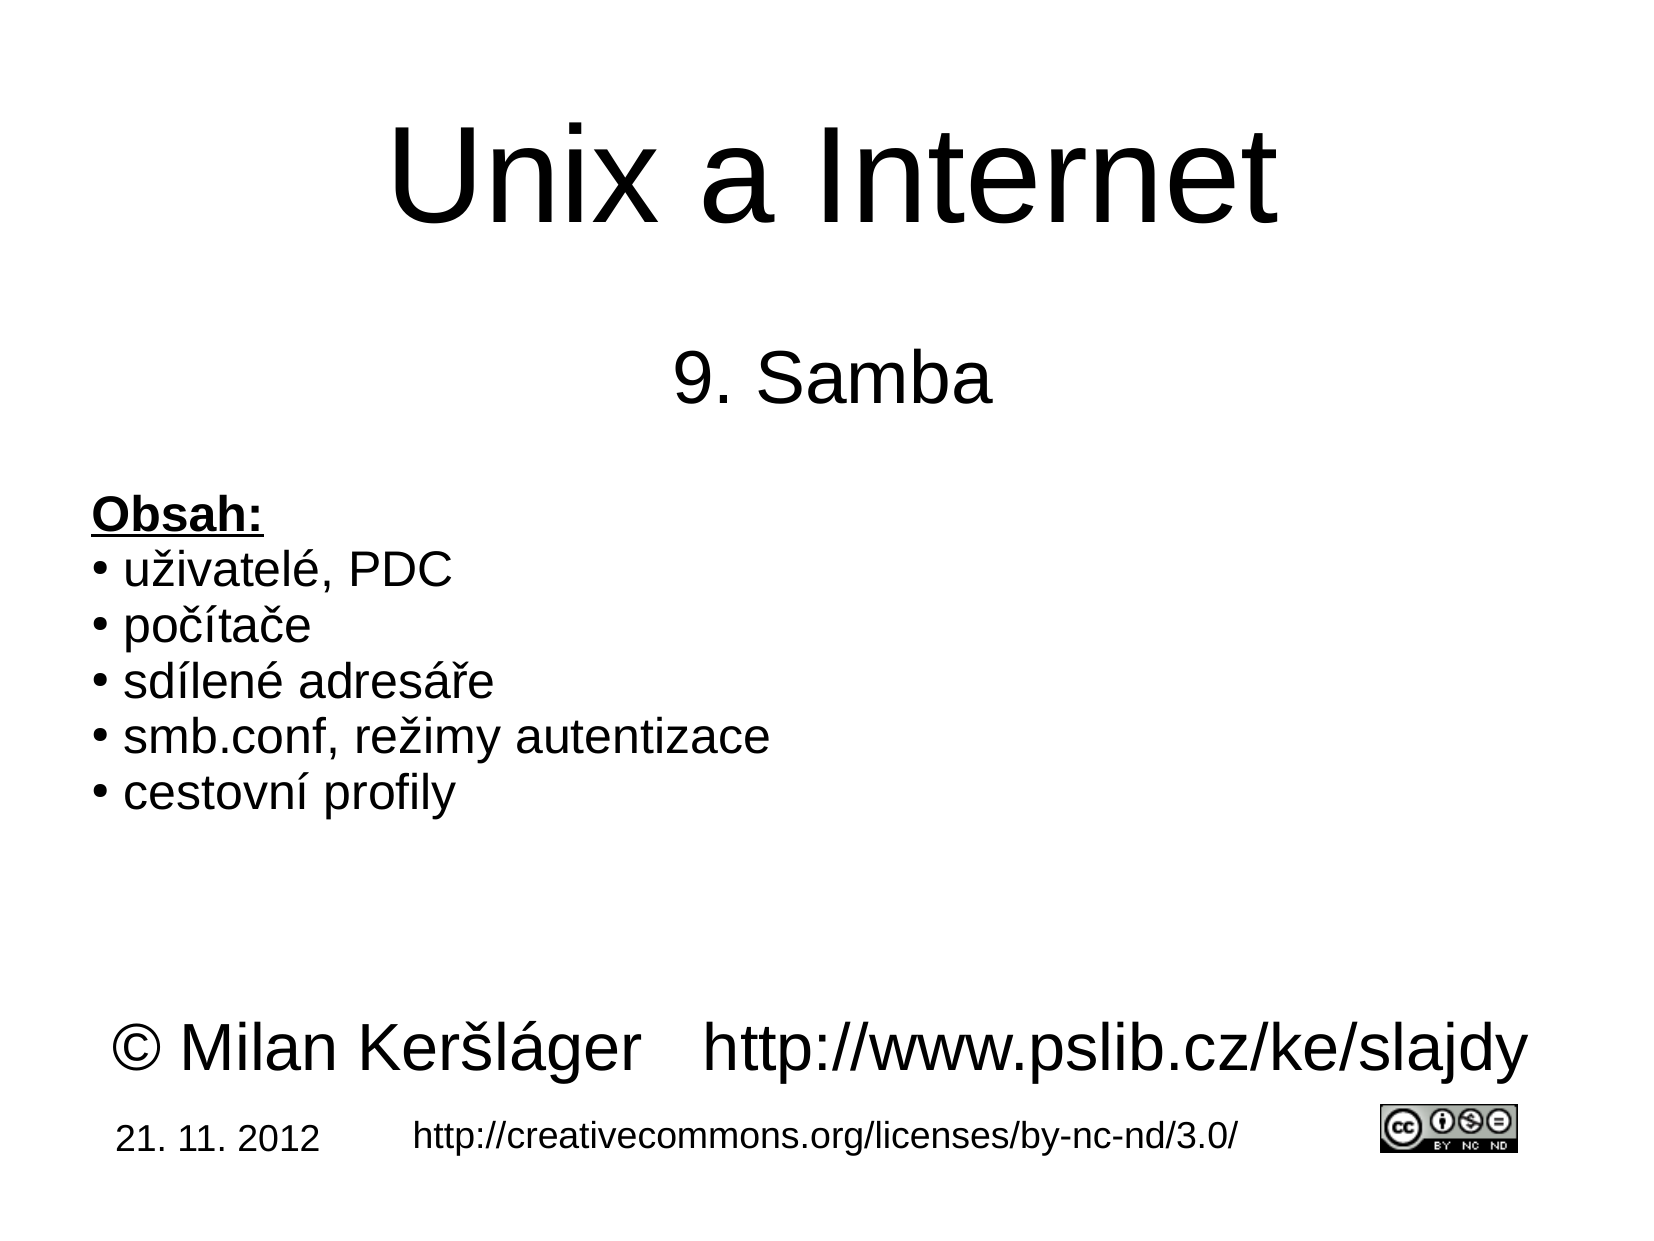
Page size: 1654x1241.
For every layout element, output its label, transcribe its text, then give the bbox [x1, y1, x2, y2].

picture [1380, 1104, 1518, 1153]
title Unix a Internet 9. Samba [88, 56, 1577, 461]
text_box 21.11.2012 [100, 1110, 337, 1168]
text_box http://creativecommons.org/licenses/by-nc-nd/3.0/ [339, 1107, 1313, 1165]
text_box Obsah: uživatelé, PDC počítače sdílené adresáře smb.conf, režimy autentizace cestovní profily [76, 478, 1583, 828]
list © Milan Keršláger http://www.pslib.cz/ke/slajdy [76, 1009, 1565, 1087]
